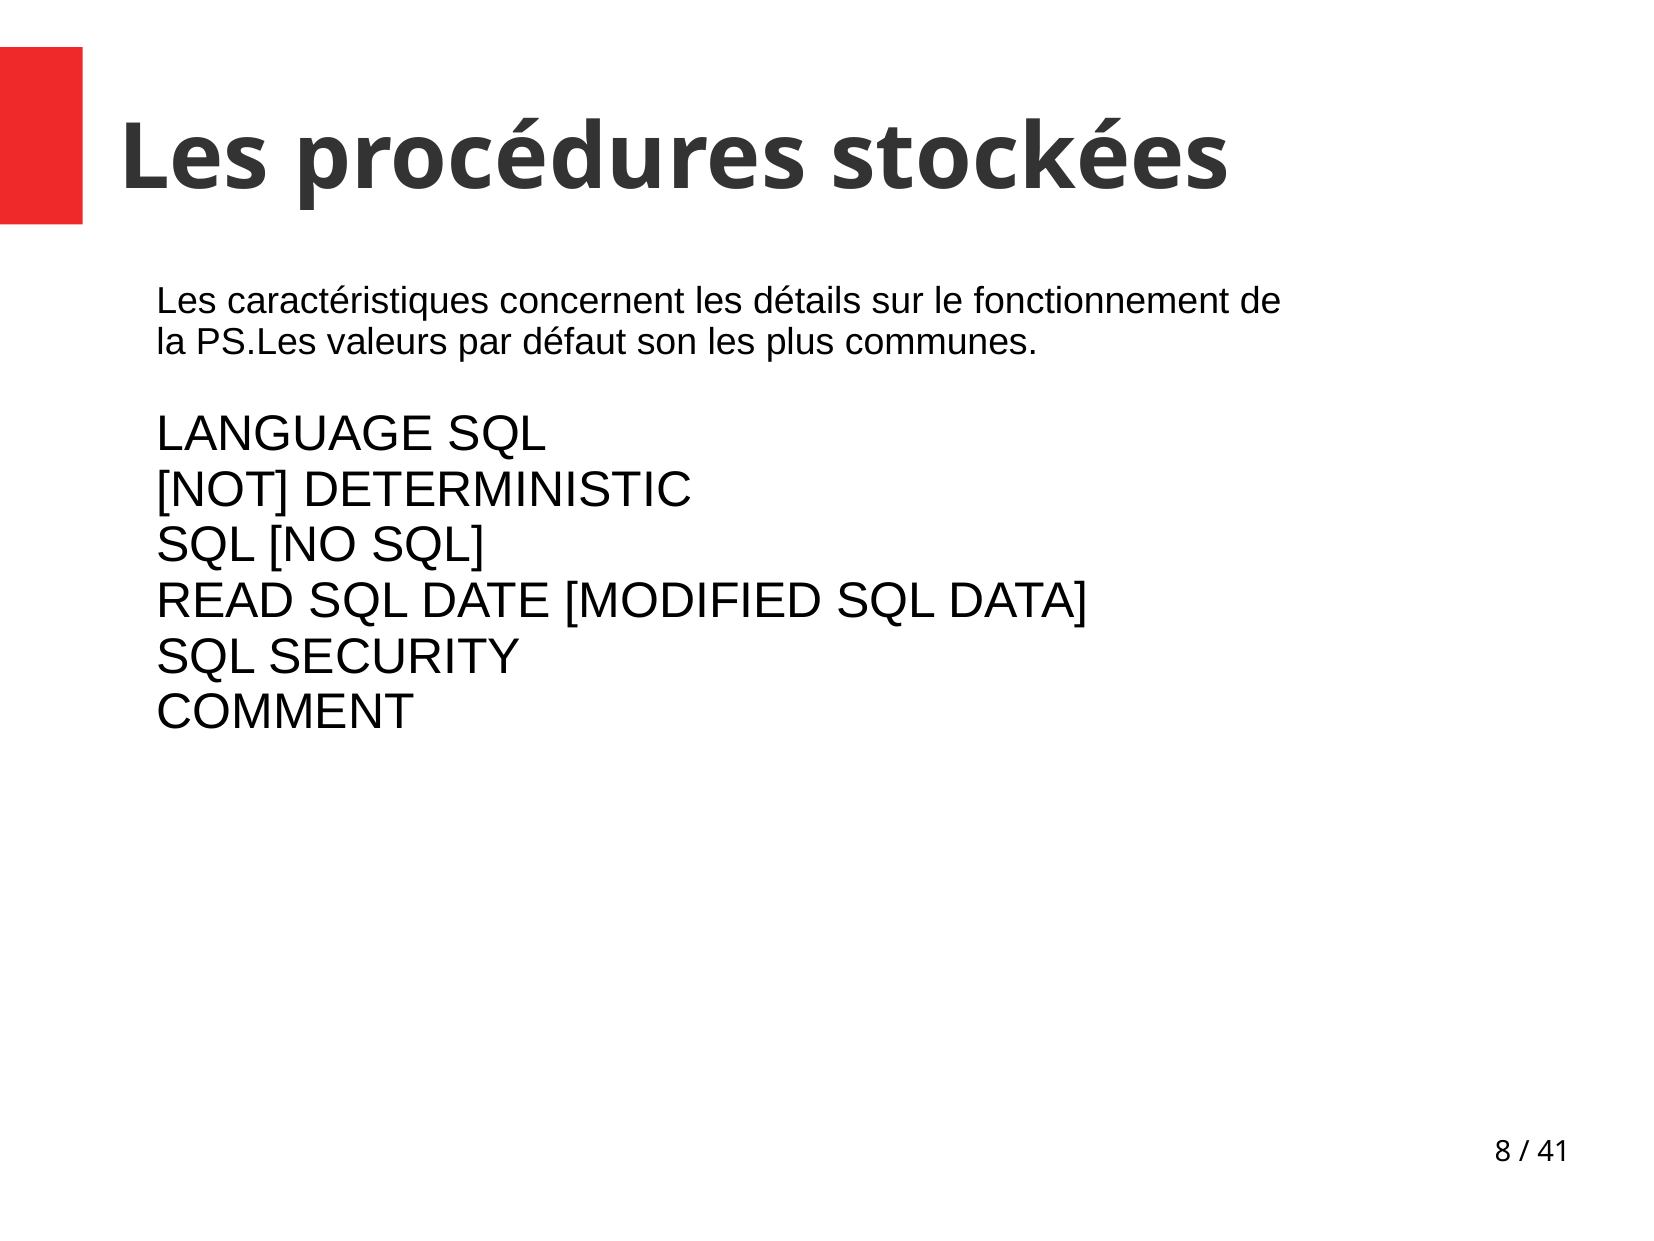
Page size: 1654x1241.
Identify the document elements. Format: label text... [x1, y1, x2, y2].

text_box Les caractéristiques concernent les détails sur le fonctionnement de la PS.Les valeurs par défaut son les plus communes. LANGUAGE SQL [NOT] DETERMINISTIC SQL [NO SQL] READ SQL DATE [MODIFIED SQL DATA] SQL SECURITY COMMENT [141, 271, 1300, 747]
title Les procédures stockées [118, 49, 1571, 257]
